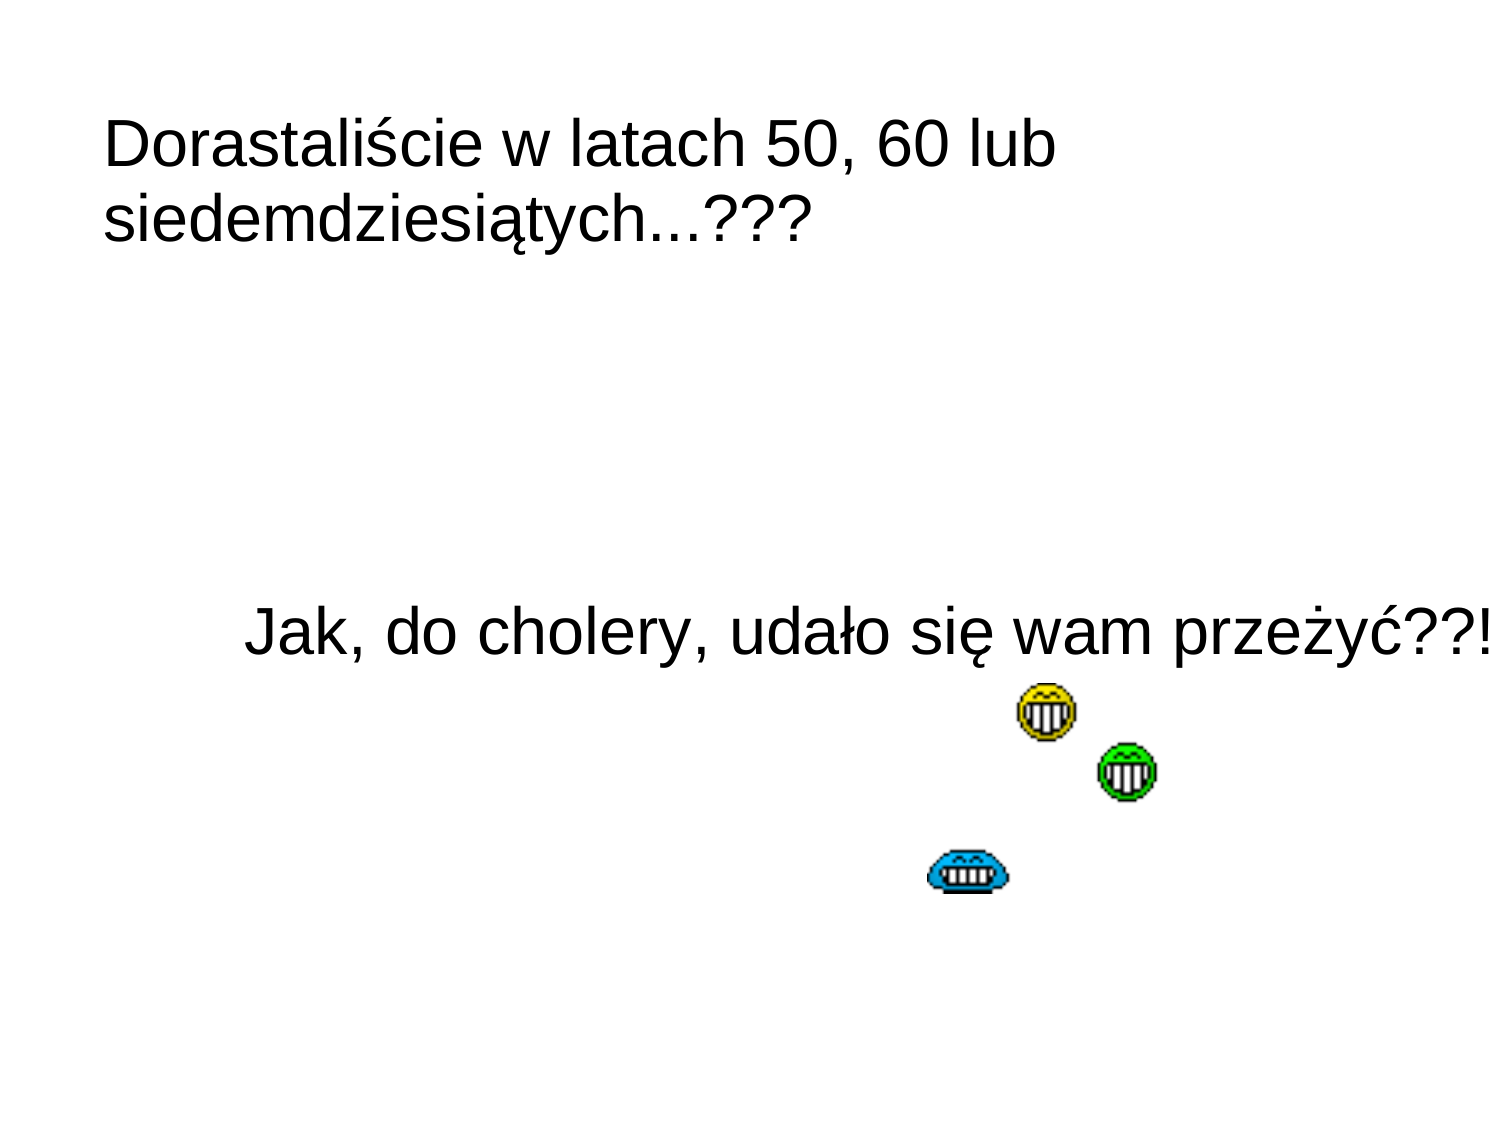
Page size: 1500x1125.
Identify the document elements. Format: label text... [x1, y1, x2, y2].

text_box Jak, do cholery, udało się wam przeżyć??!! [229, 586, 1500, 677]
picture [927, 683, 1172, 895]
picture [941, 868, 994, 884]
text_box Dorastaliście w latach 50, 60 lub siedemdziesiątych...??? [88, 98, 1400, 338]
